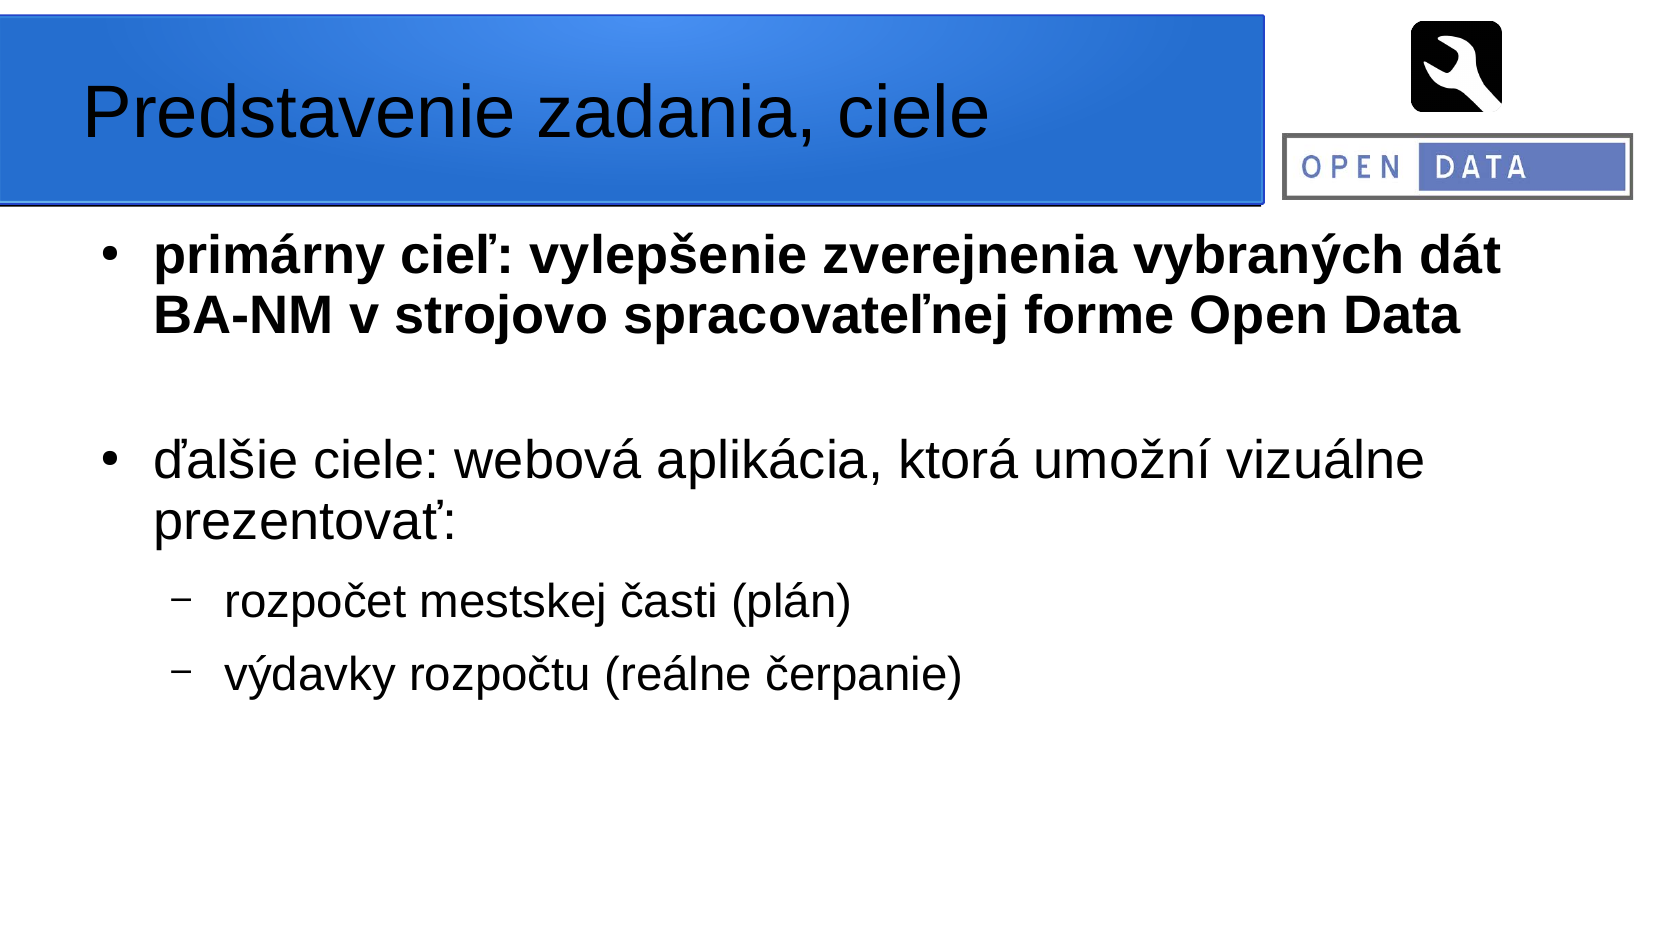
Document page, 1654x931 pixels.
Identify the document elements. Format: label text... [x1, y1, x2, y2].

list primárny cieľ: vylepšenie zverejnenia vybraných dát BA-NM v strojovo spracovateľnej forme Open Data ďalšie ciele: webová aplikácia, ktorá umožní vizuálne prezentovať: rozpočet mestskej časti (plán) výdavky rozpočtu (reálne čerpanie) [82, 224, 1571, 764]
picture [1411, 21, 1502, 112]
title Predstavenie zadania, ciele [82, 35, 1235, 189]
picture [1282, 133, 1634, 200]
